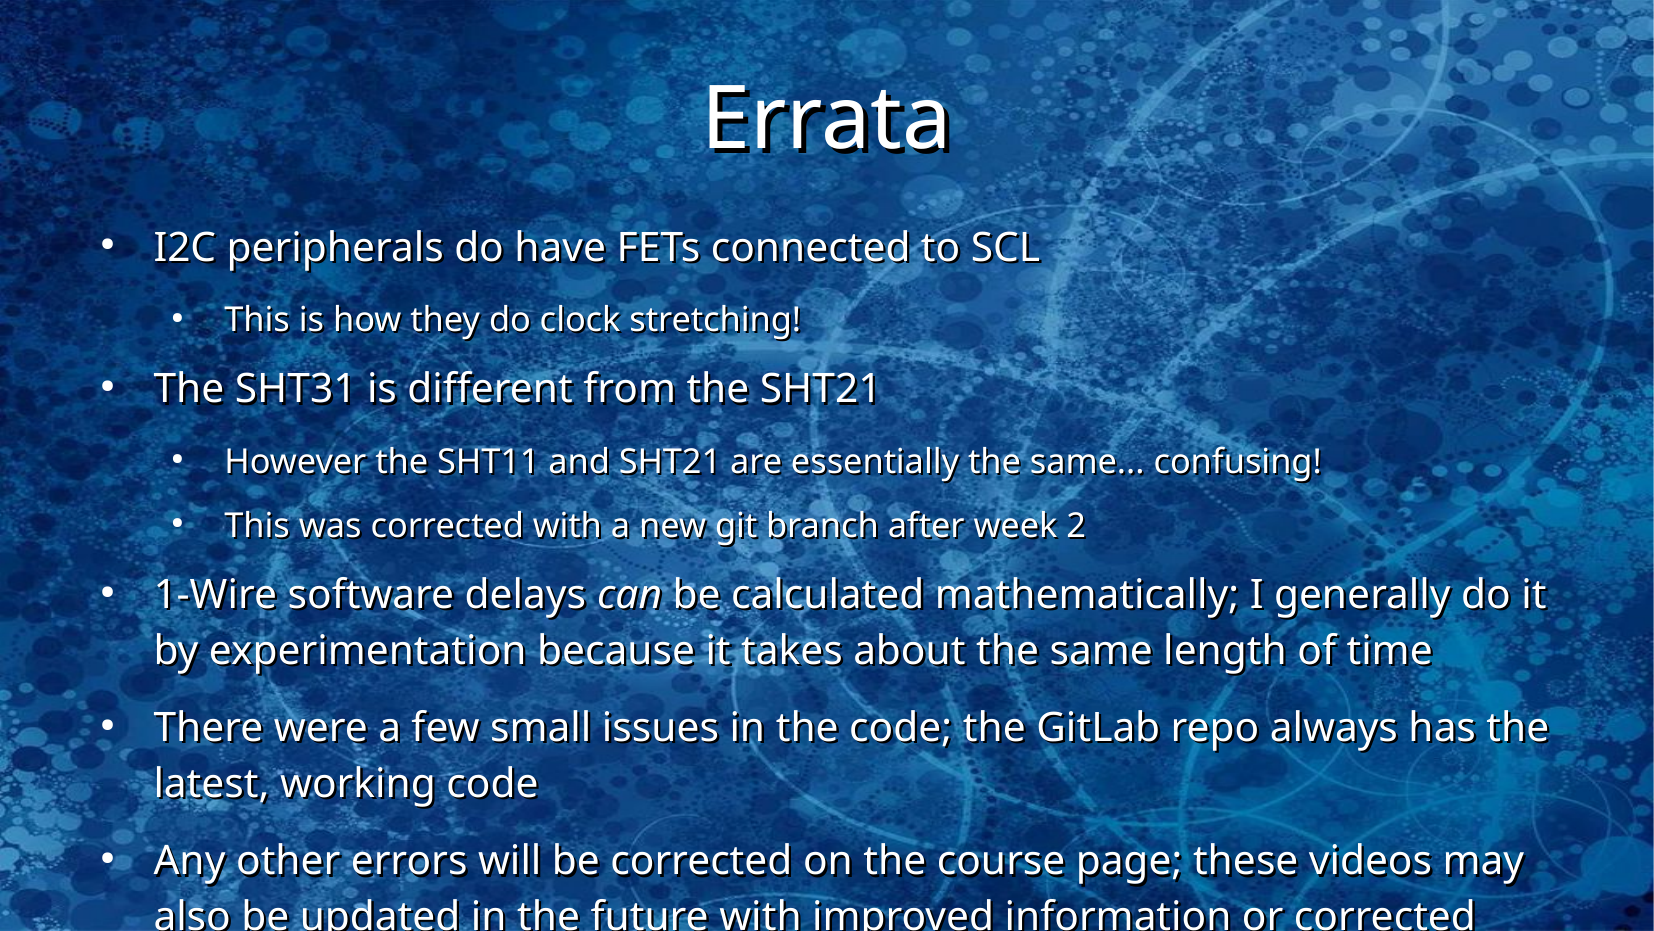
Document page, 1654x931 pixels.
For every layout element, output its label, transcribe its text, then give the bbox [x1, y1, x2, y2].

picture [161, 921, 169, 928]
picture [832, 913, 842, 931]
picture [909, 913, 920, 927]
picture [1215, 913, 1226, 931]
title Errata [82, 37, 1571, 193]
picture [490, 913, 501, 931]
picture [1062, 913, 1073, 927]
list I2C peripherals do have FETs connected to SCL This is how they do clock stretching! The SHT31 is different from the SHT21 However the SHT11 and SHT21 are essentially the same... confusing! This was corrected with a new git branch after week 2 1-Wire software delays can be calculated mathematically; I generally do it by experimentation because it takes about the same length of time There were a few small issues in the code; the GitLab repo always has the latest, working code Any other errors will be corrected on the course page; these videos may also be updated in the future with improved information or corrected errors [82, 217, 1571, 854]
picture [334, 913, 343, 927]
picture [541, 913, 552, 931]
picture [383, 922, 390, 928]
picture [1459, 913, 1468, 927]
picture [1118, 913, 1128, 931]
picture [1142, 922, 1149, 928]
picture [443, 913, 453, 927]
picture [1104, 913, 1114, 931]
picture [1250, 913, 1260, 927]
picture [846, 913, 856, 931]
picture [358, 913, 367, 927]
picture [785, 913, 796, 931]
picture [1024, 913, 1035, 931]
picture [250, 913, 260, 927]
picture [732, 918, 742, 931]
picture [214, 913, 225, 927]
picture [869, 913, 879, 927]
picture [1189, 913, 1200, 927]
picture [1321, 913, 1332, 927]
picture [0, 0, 1654, 931]
picture [977, 913, 987, 927]
